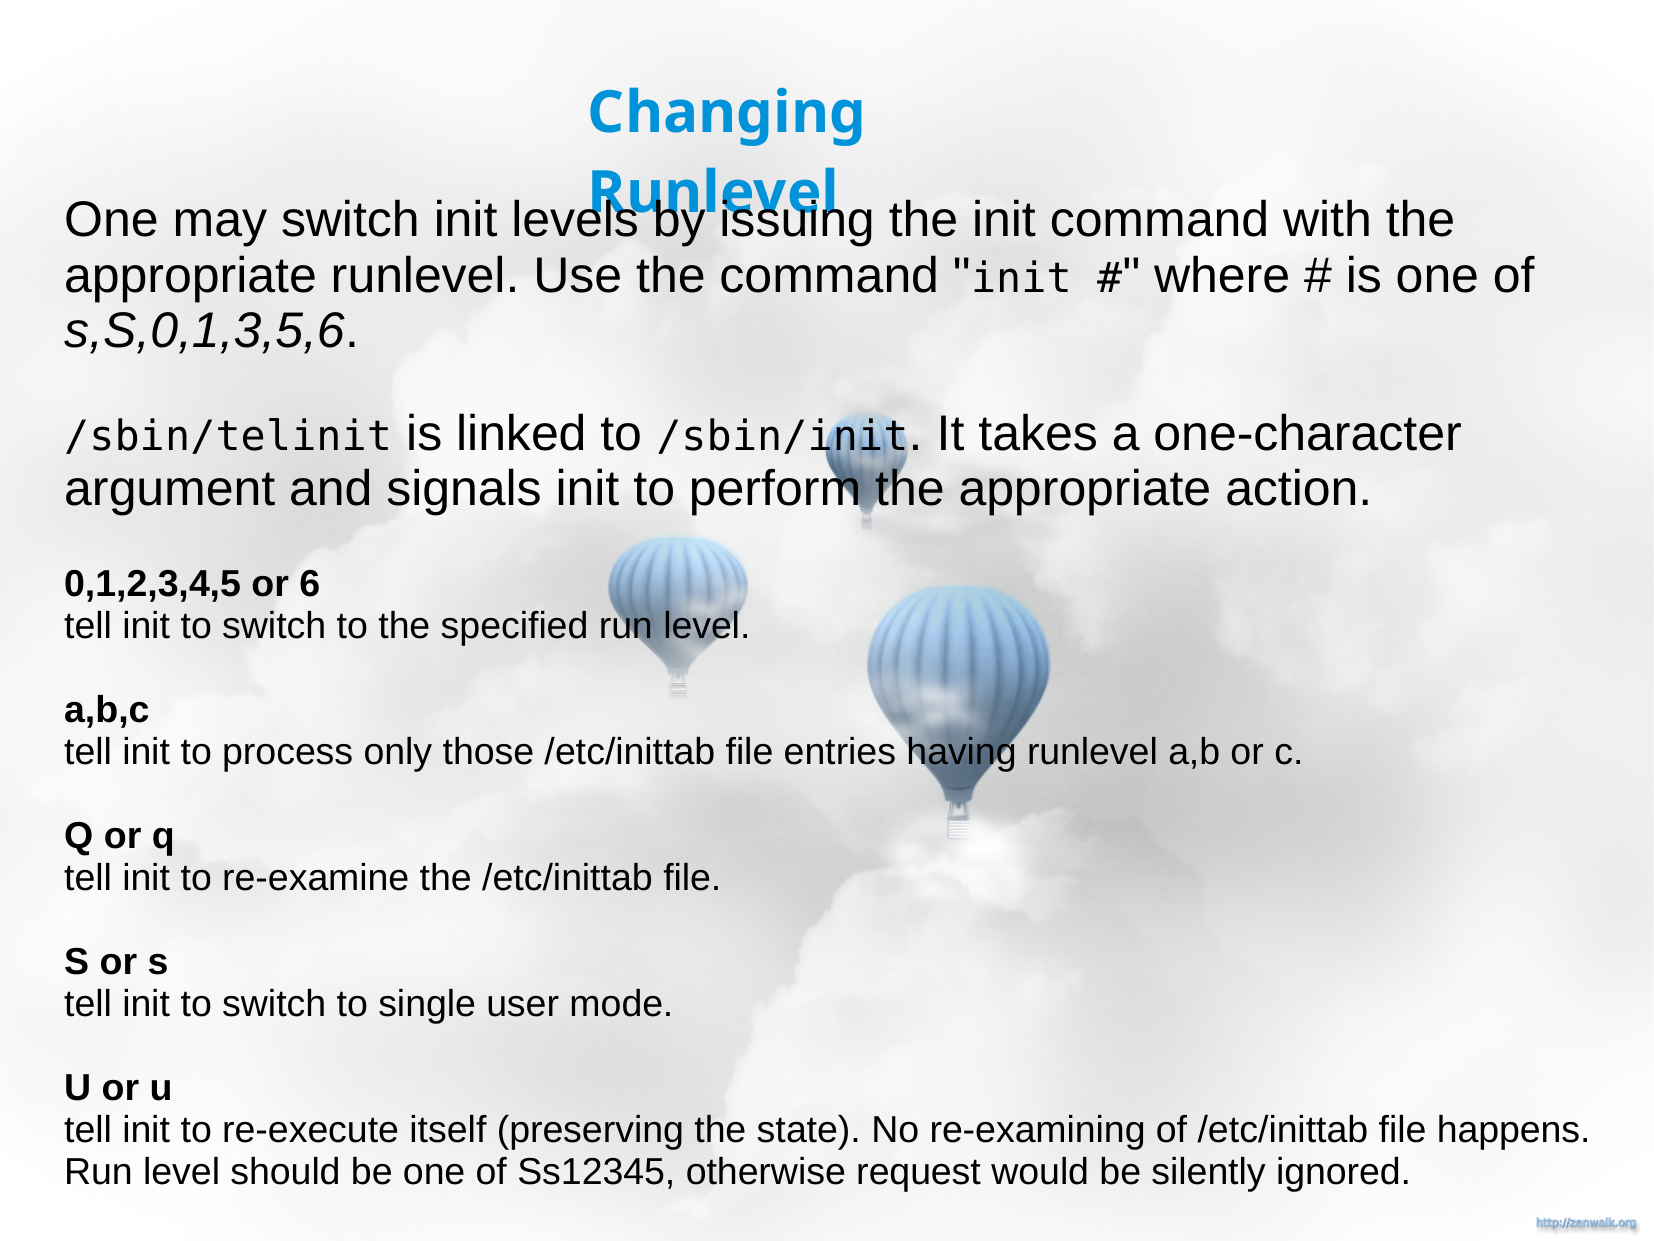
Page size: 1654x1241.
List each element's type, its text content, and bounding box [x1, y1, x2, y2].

text_box Changing Runlevel [573, 63, 1089, 149]
text_box One may switch init levels by issuing the init command with the appropriate runlevel. Use the command "init #" where # is one of s,S,0,1,3,5,6. /sbin/telinit is linked to /sbin/init. It takes a one-character argument and signals init to perform the appropriate action. 0,1,2,3,4,5 or 6 tell init to switch to the specified run level. a,b,c tell init to process only those /etc/inittab file entries having runlevel a,b or c. Q or q tell init to re-examine the /etc/inittab file. S or s tell init to switch to single user mode. U or u tell init to re-execute itself (preserving the state). No re-examining of /etc/inittab file happens. Run level should be one of Ss12345, otherwise request would be silently ignored. [49, 183, 1625, 1201]
